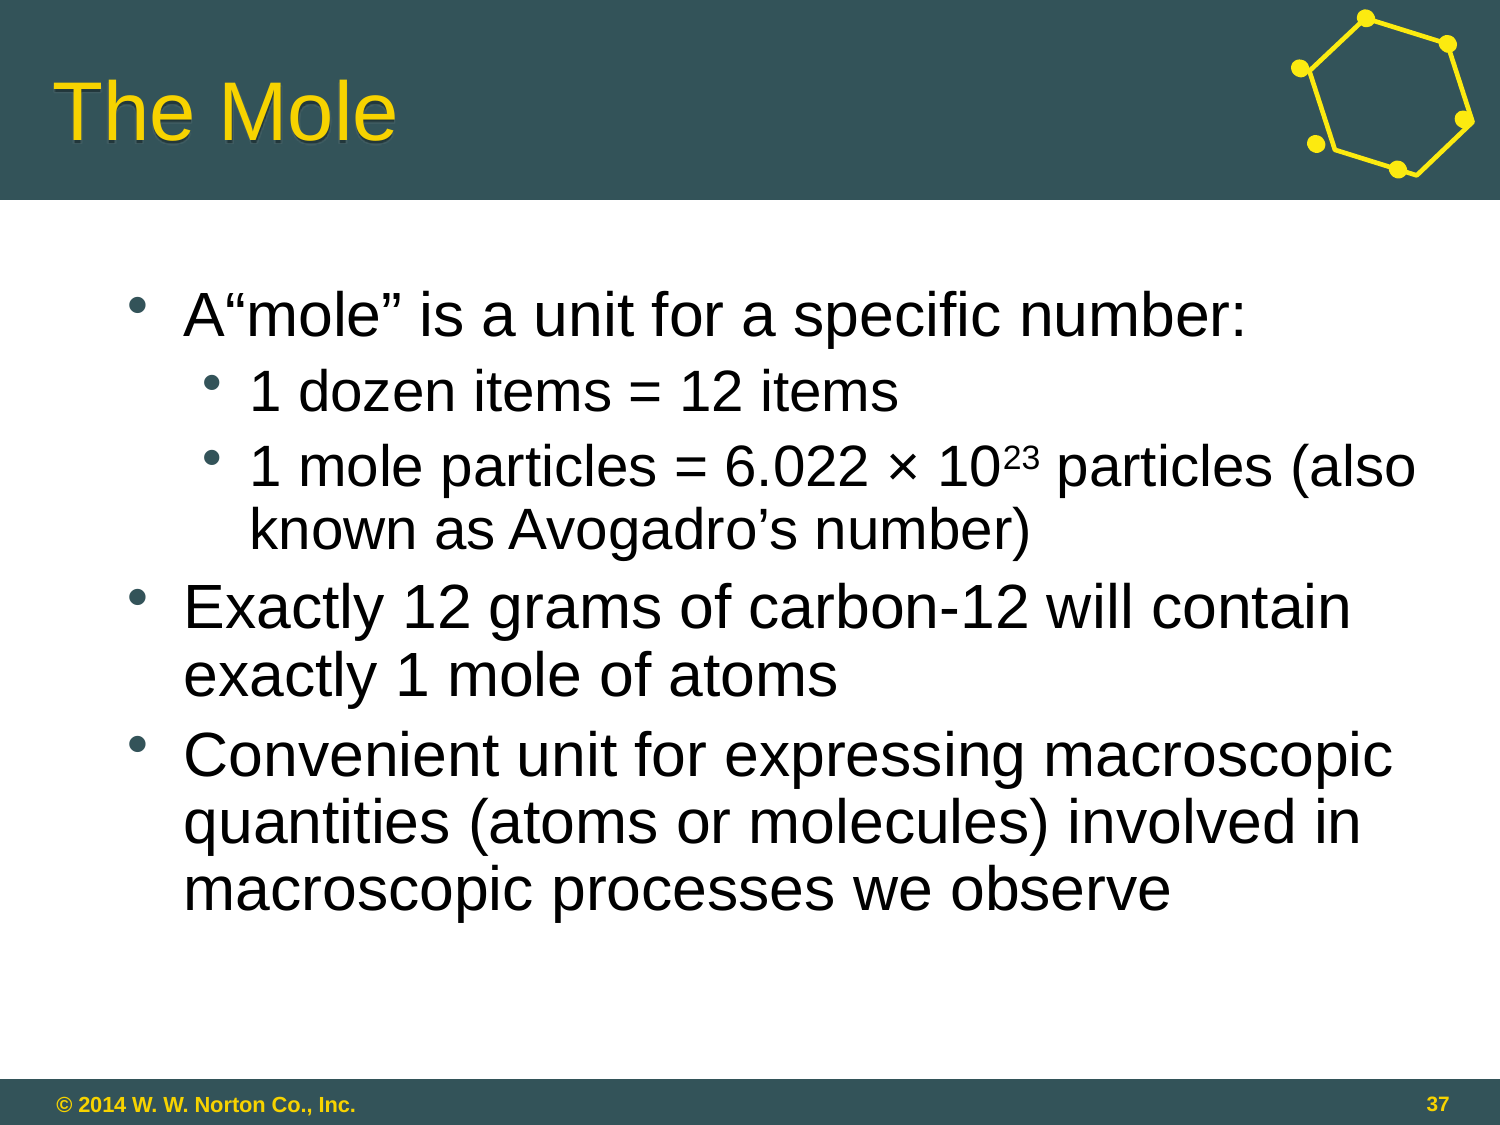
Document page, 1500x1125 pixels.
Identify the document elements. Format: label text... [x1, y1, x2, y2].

slide_number <number> [1411, 1086, 1468, 1119]
title The Mole [37, 19, 1118, 195]
list A“mole” is a unit for a specific number: 1 dozen items = 12 items 1 mole particles = 6.022 × 1023 particles (also known as Avogadro’s number) Exactly 12 grams of carbon-12 will contain exactly 1 mole of atoms Convenient unit for expressing macroscopic quantities (atoms or molecules) involved in macroscopic processes we observe [112, 275, 1438, 1000]
